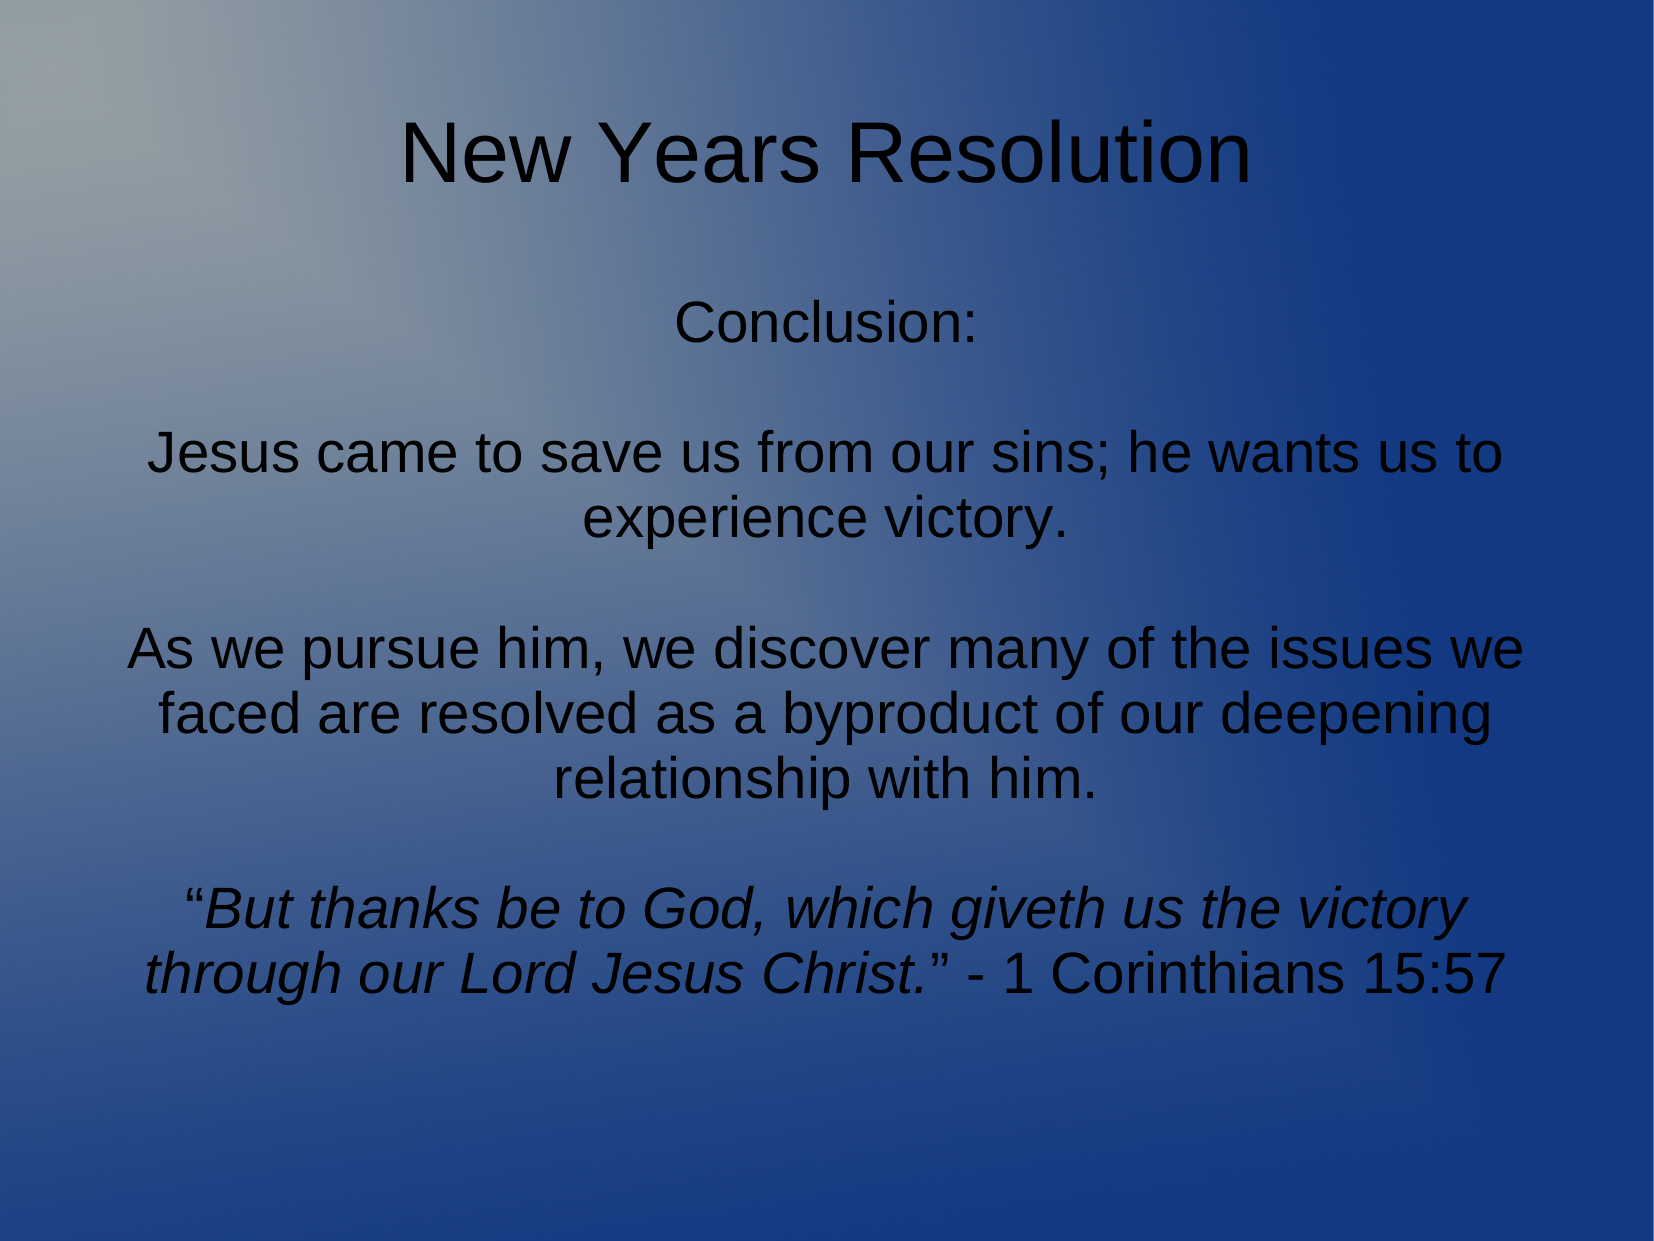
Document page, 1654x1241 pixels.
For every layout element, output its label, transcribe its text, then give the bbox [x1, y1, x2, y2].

picture [0, 0, 1654, 1241]
subtitle Conclusion: Jesus came to save us from our sins; he wants us to experience victory. As we pursue him, we discover many of the issues we faced are resolved as a byproduct of our deepening relationship with him. “But thanks be to God, which giveth us the victory through our Lord Jesus Christ.” - 1 Corinthians 15:57 [82, 290, 1571, 1241]
title New Years Resolution [82, 49, 1571, 257]
